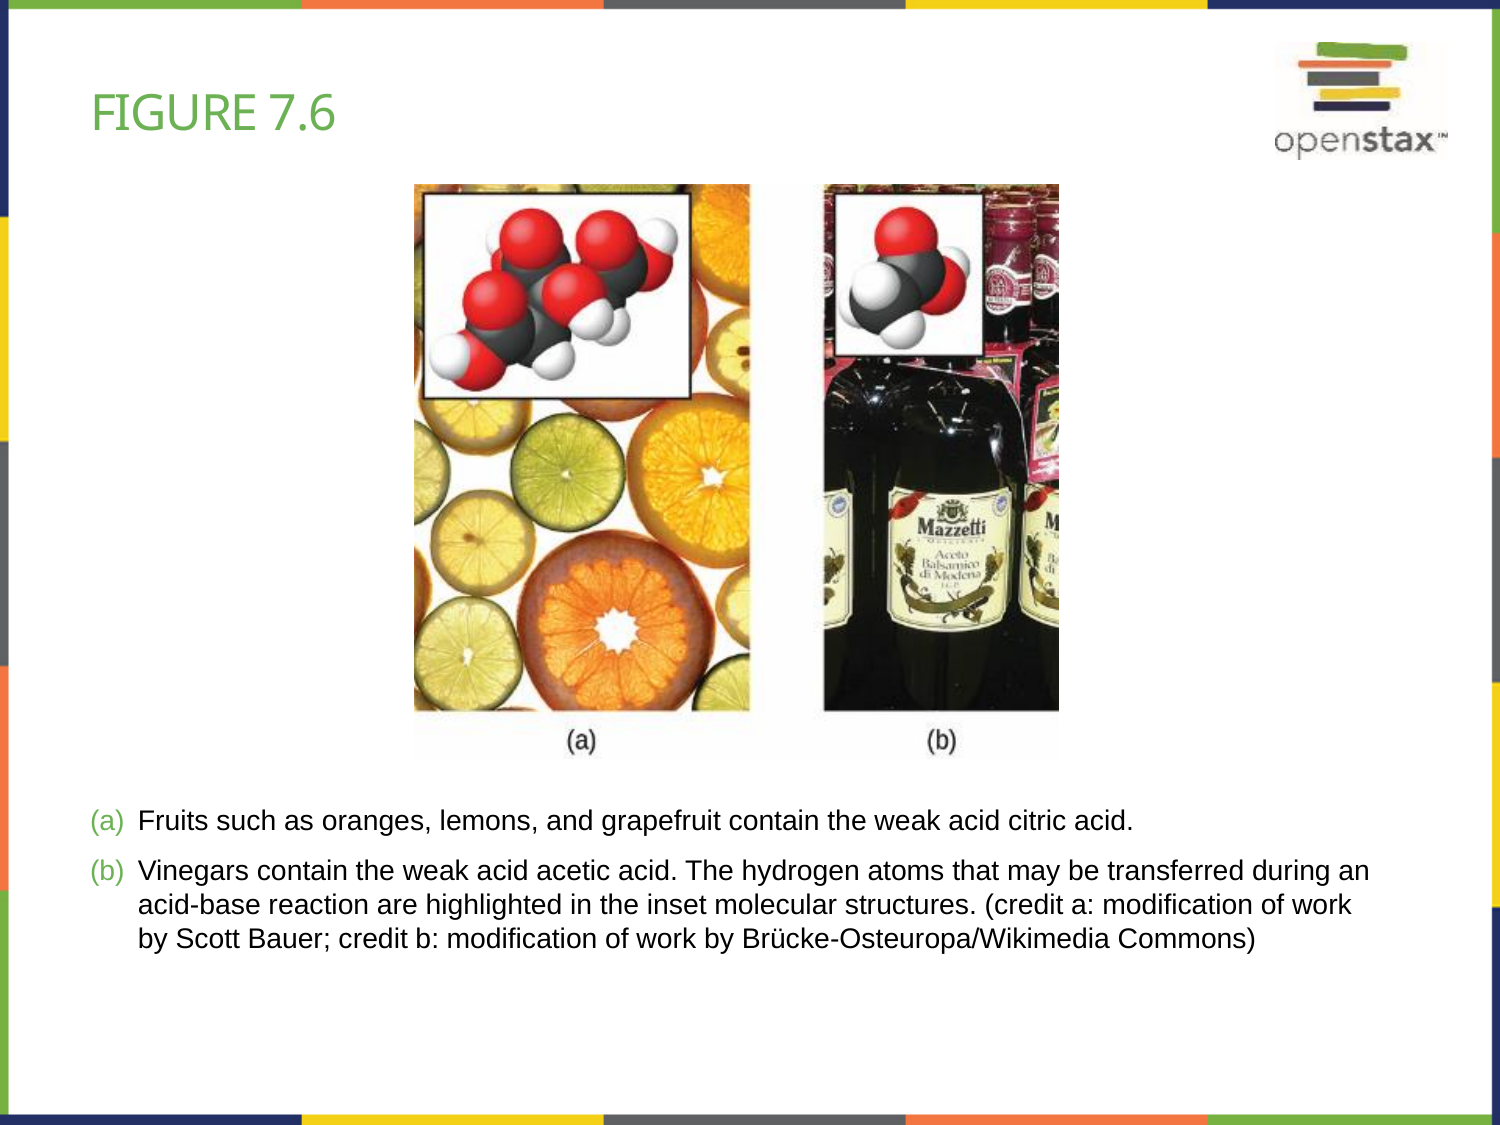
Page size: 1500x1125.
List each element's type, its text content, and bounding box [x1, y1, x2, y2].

list Fruits such as oranges, lemons, and grapefruit contain the weak acid citric acid. Vinegars contain the weak acid acetic acid. The hydrogen atoms that may be transferred during an acid-base reaction are highlighted in the inset molecular structures. (credit a: modification of work by Scott Bauer; credit b: modification of work by Brücke-Osteuropa/Wikimedia Commons) [75, 794, 1398, 986]
title Figure 7.6 [75, 39, 1398, 148]
picture [0, 0, 1500, 1125]
